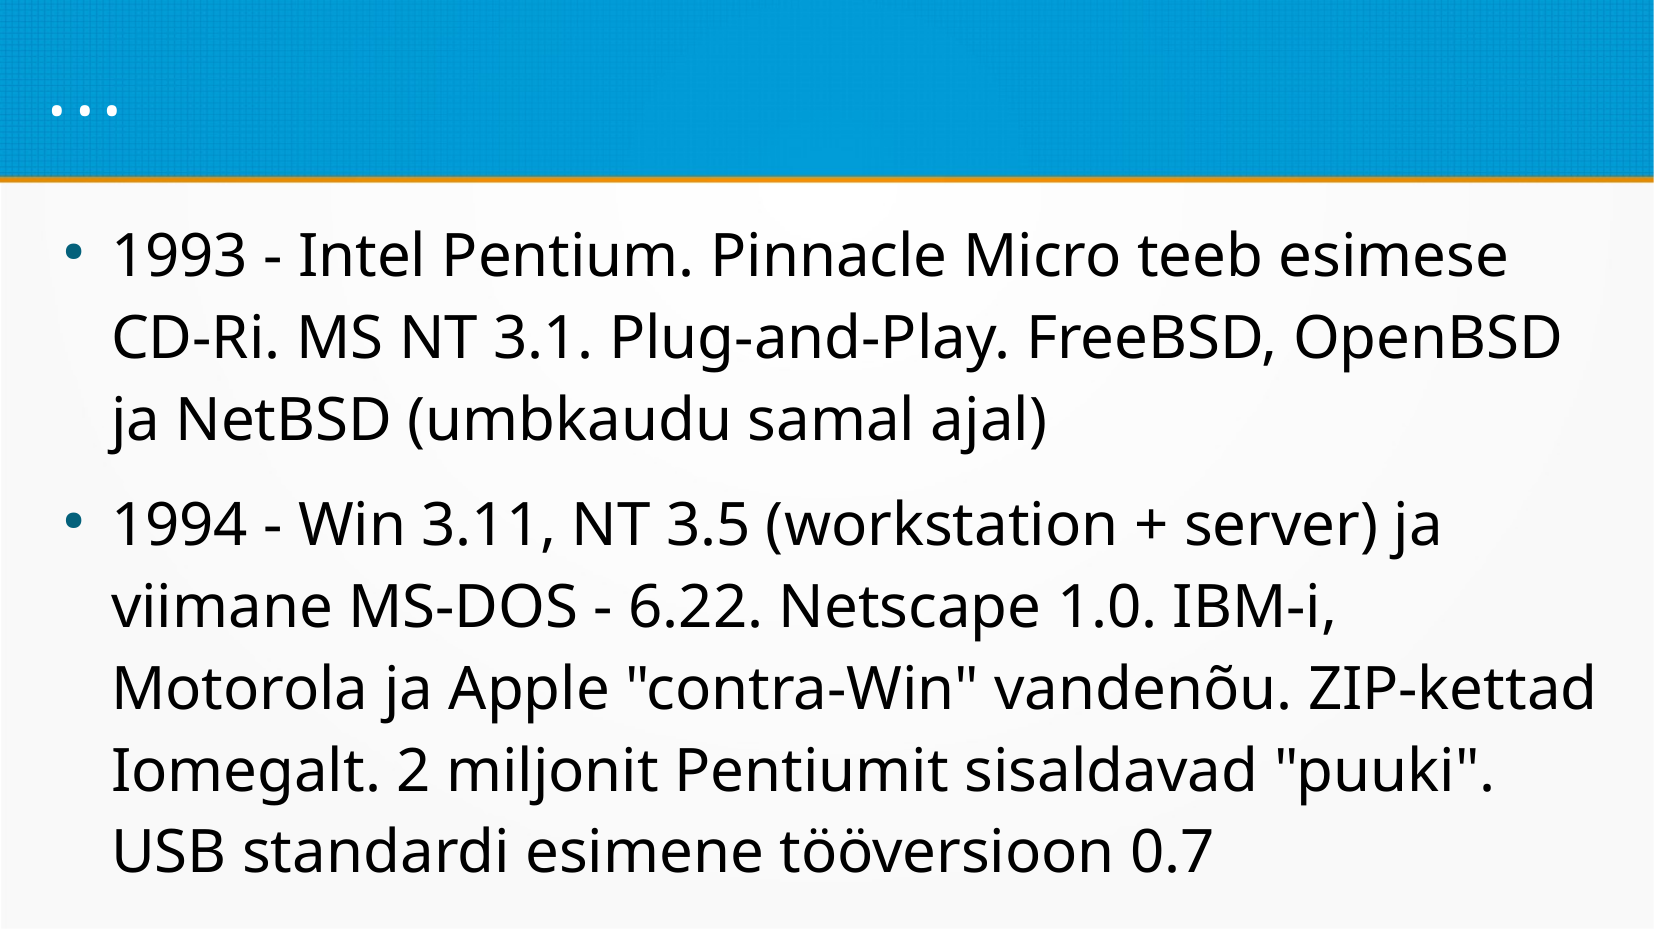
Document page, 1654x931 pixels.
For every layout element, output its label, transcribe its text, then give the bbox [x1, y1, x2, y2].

picture [0, 175, 1654, 931]
list 1993 - Intel Pentium. Pinnacle Micro teeb esimese CD-Ri. MS NT 3.1. Plug-and-Play. FreeBSD, OpenBSD ja NetBSD (umbkaudu samal ajal) 1994 - Win 3.11, NT 3.5 (workstation + server) ja viimane MS-DOS - 6.22. Netscape 1.0. IBM-i, Motorola ja Apple "contra-Win" vandenõu. ZIP-kettad Iomegalt. 2 miljonit Pentiumit sisaldavad "puuki". USB standardi esimene tööversioon 0.7 [47, 212, 1607, 902]
title ... [43, 0, 1619, 149]
